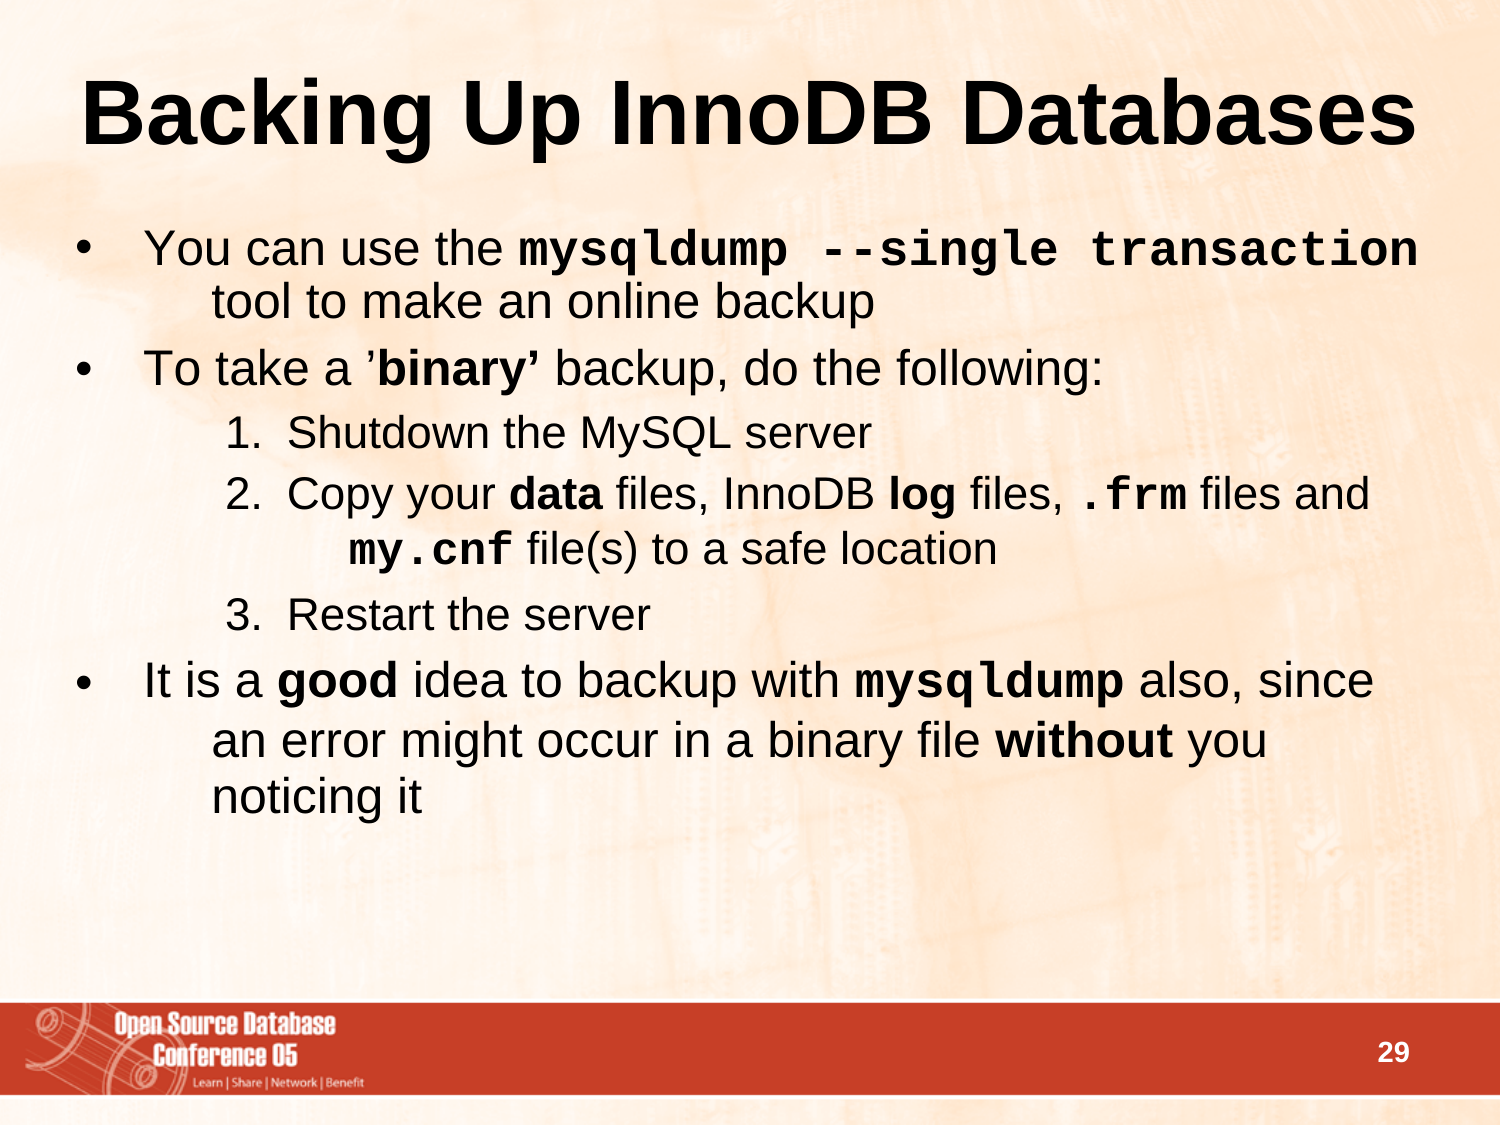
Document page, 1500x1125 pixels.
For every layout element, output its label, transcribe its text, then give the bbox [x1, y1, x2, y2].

list You can use the mysqldump --single transaction tool to make an on­line backup To take a ’binary’ backup, do the following: Shutdown the MySQL server Copy your data files, InnoDB log files, .frm files and my.cnf file(s) to a safe location Restart the server It is a good idea to backup with mysqldump also, since an error might occur in a binary file without you noticing it [75, 220, 1426, 977]
picture [0, 0, 1500, 1125]
title Backing Up InnoDB Databases [75, 18, 1426, 207]
